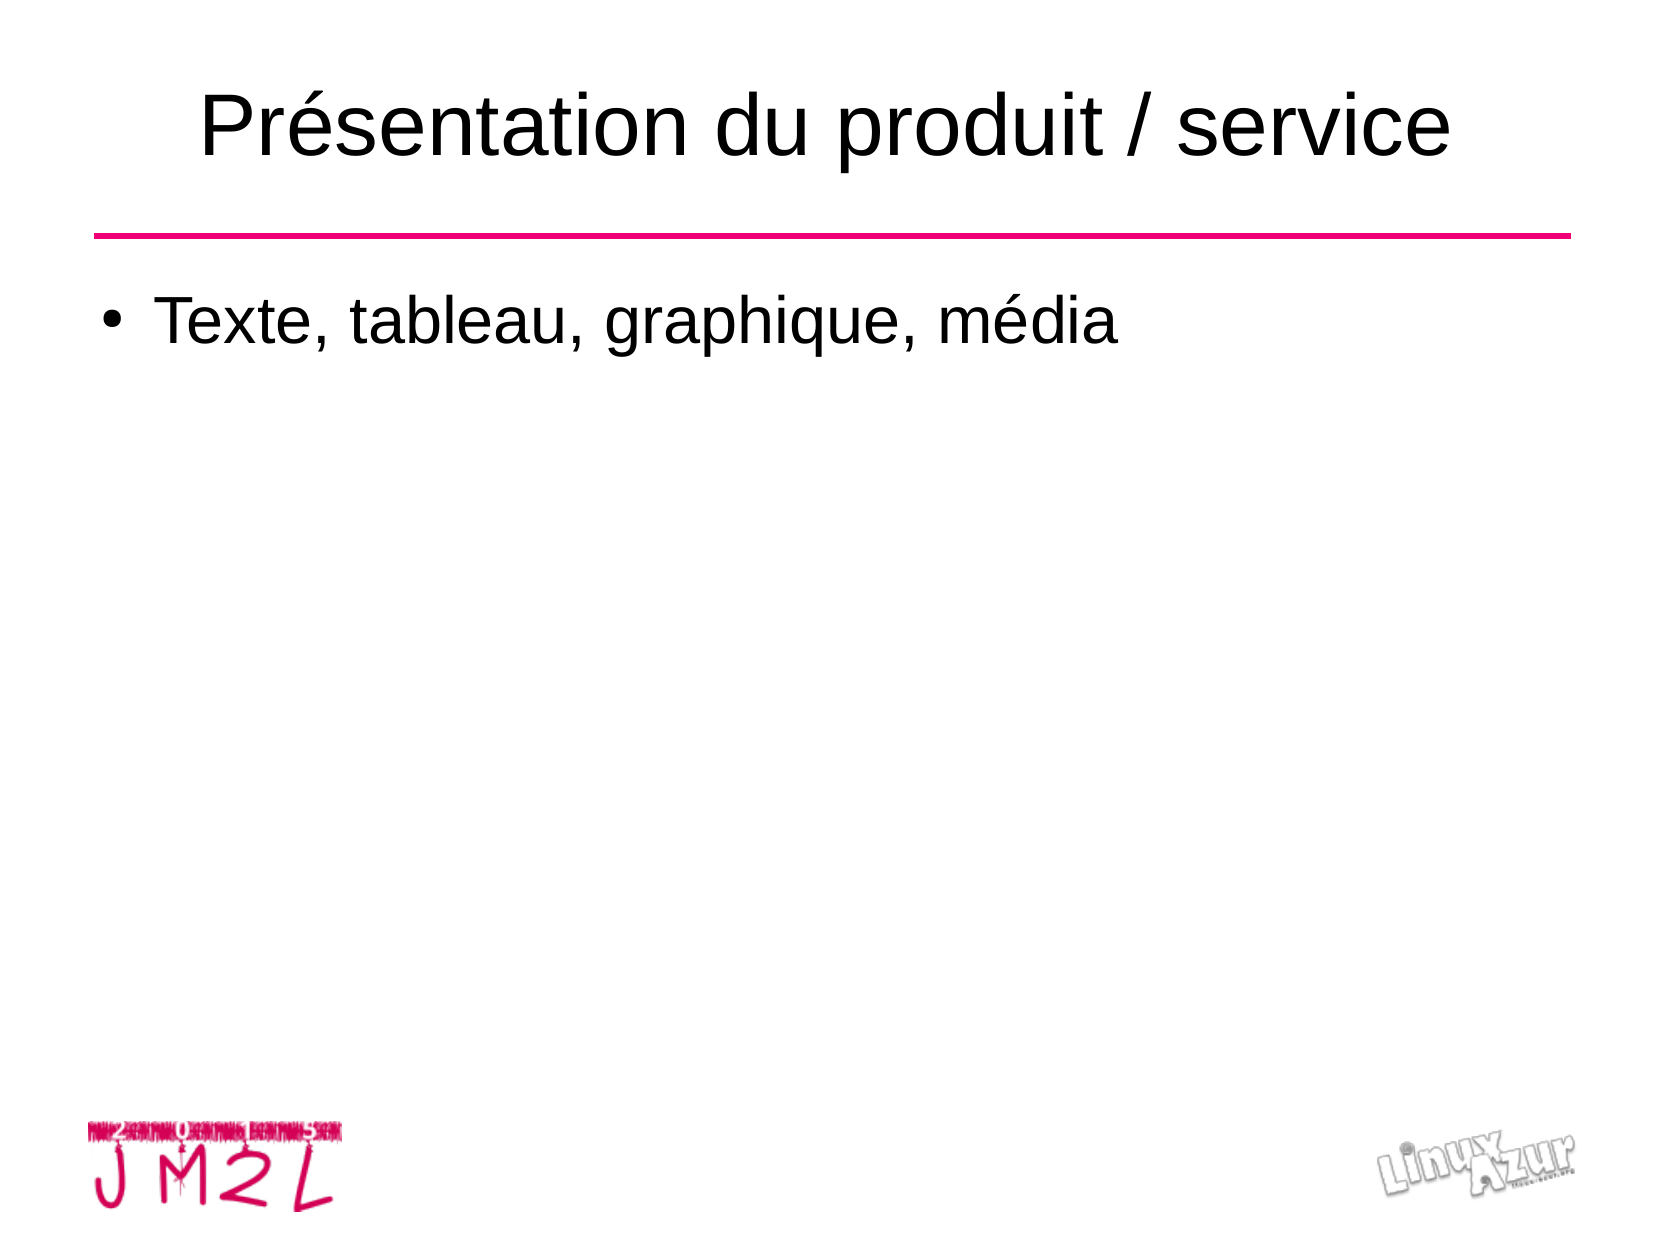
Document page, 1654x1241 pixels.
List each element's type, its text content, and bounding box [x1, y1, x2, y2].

list Texte, tableau, graphique, média [82, 283, 1571, 1063]
picture [1346, 1115, 1600, 1211]
title Présentation du produit / service [82, 49, 1571, 201]
picture [88, 1121, 342, 1212]
